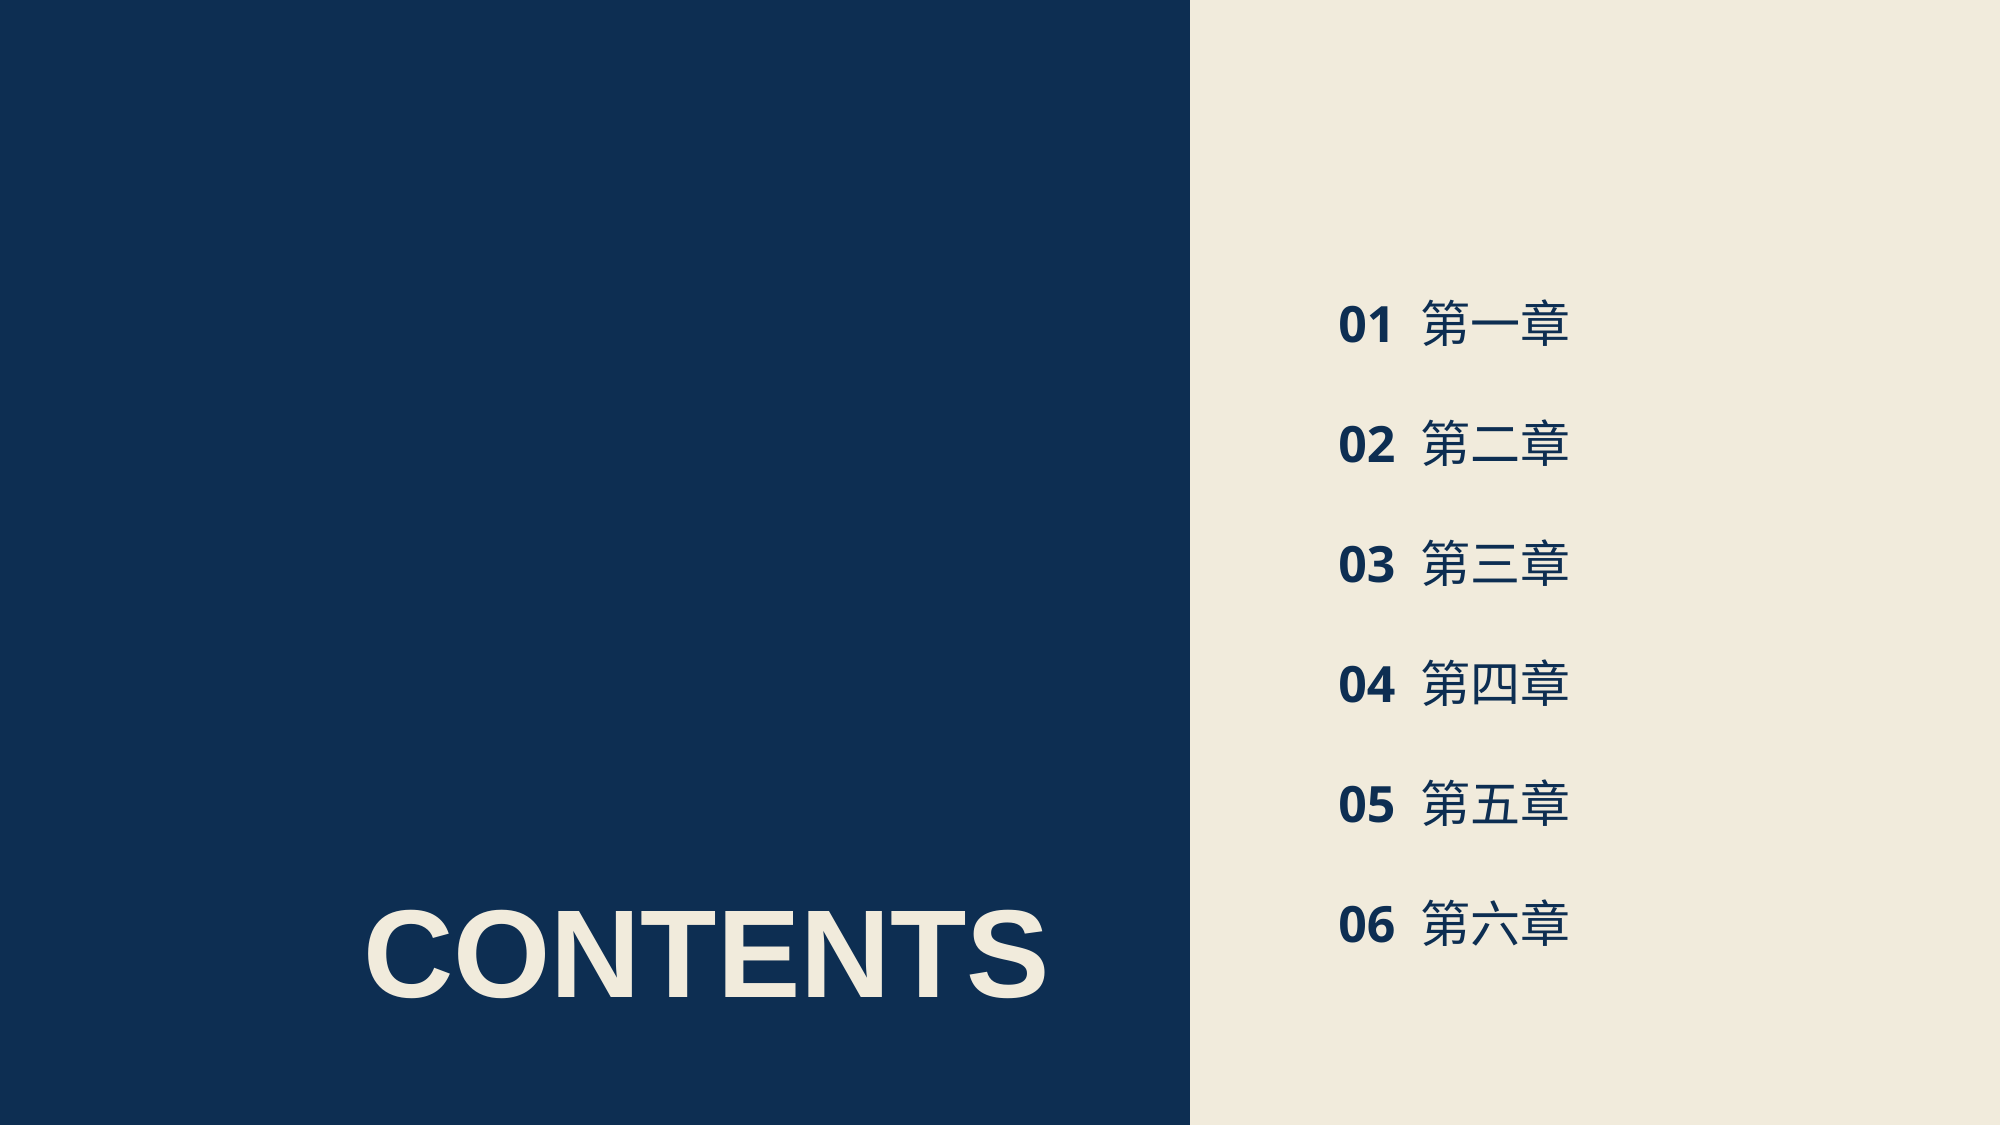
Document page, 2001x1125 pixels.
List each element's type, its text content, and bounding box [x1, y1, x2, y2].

text_box CONTENTS [348, 865, 1071, 1032]
text_box 01 第一章 02 第二章 03 第三章 04 第四章 05 第五章 06 第六章 [1323, 225, 1652, 949]
